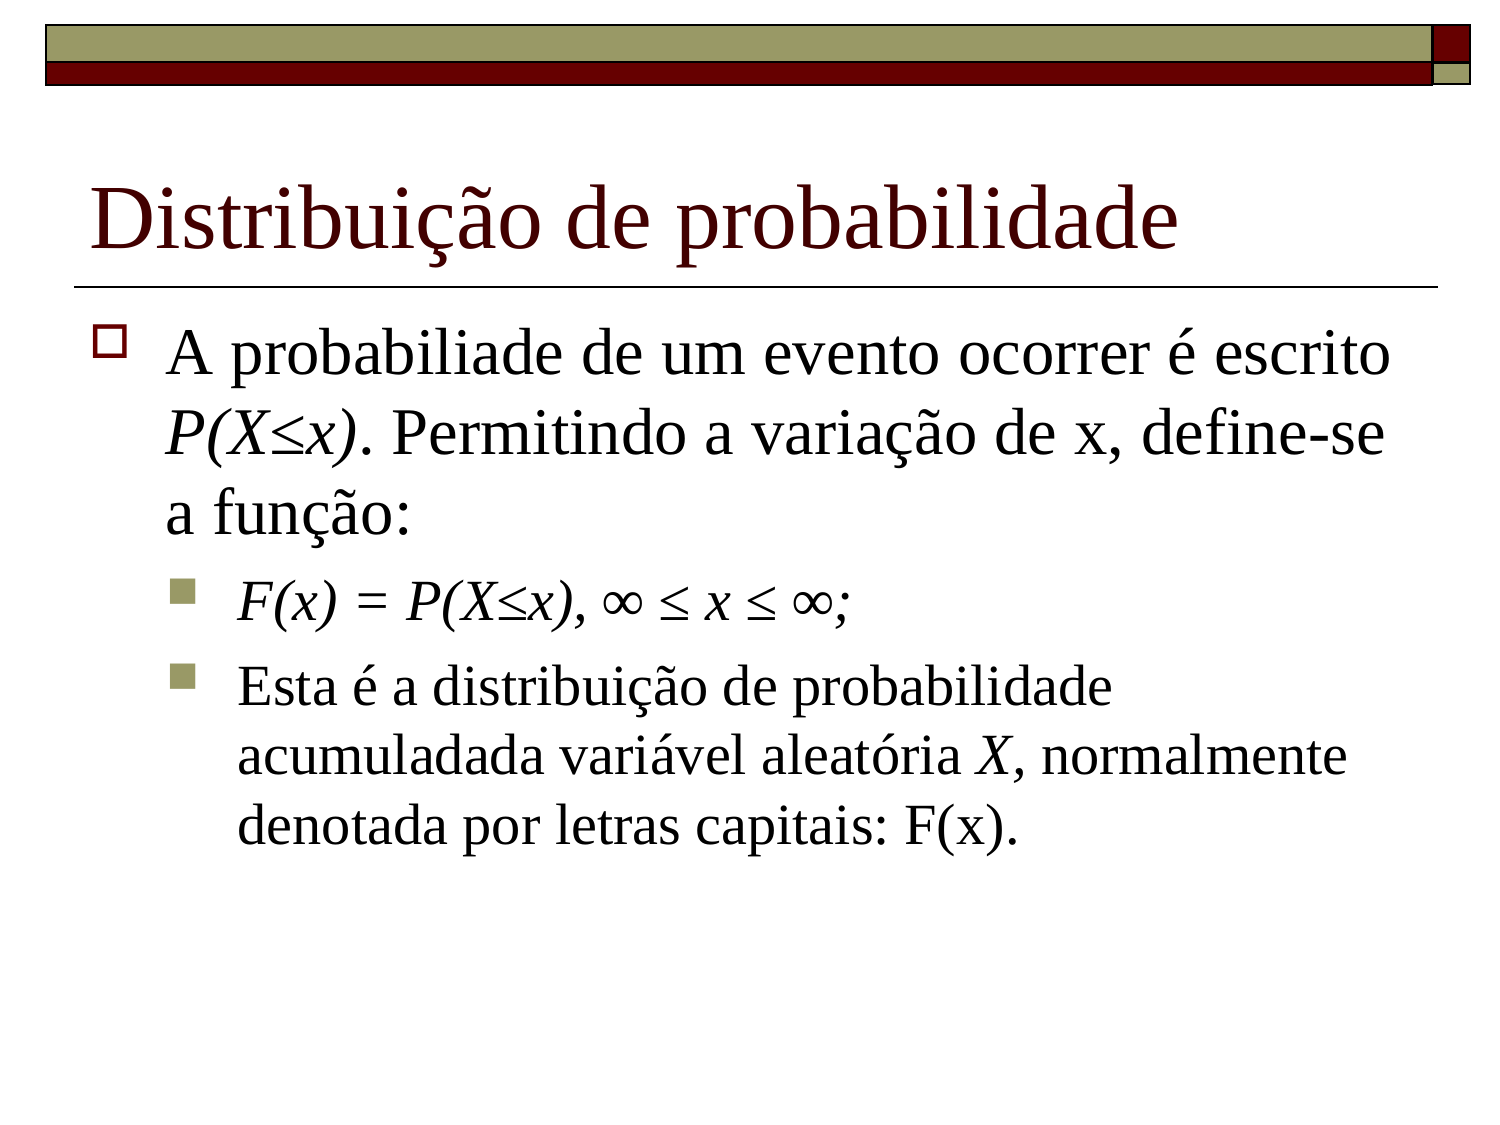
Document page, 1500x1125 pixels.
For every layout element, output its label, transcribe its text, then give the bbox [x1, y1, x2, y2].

list A probabiliade de um evento ocorrer é escrito P(X≤x). Permitindo a variação de x, define-se a função: F(x) = P(X≤x), ∞ ≤ x ≤ ∞; Esta é a distribuição de probabilidade acumuladada variável aleatória X, normalmente denotada por letras capitais: F(x). [75, 299, 1426, 1006]
title Distribuição de probabilidade [75, 87, 1426, 275]
